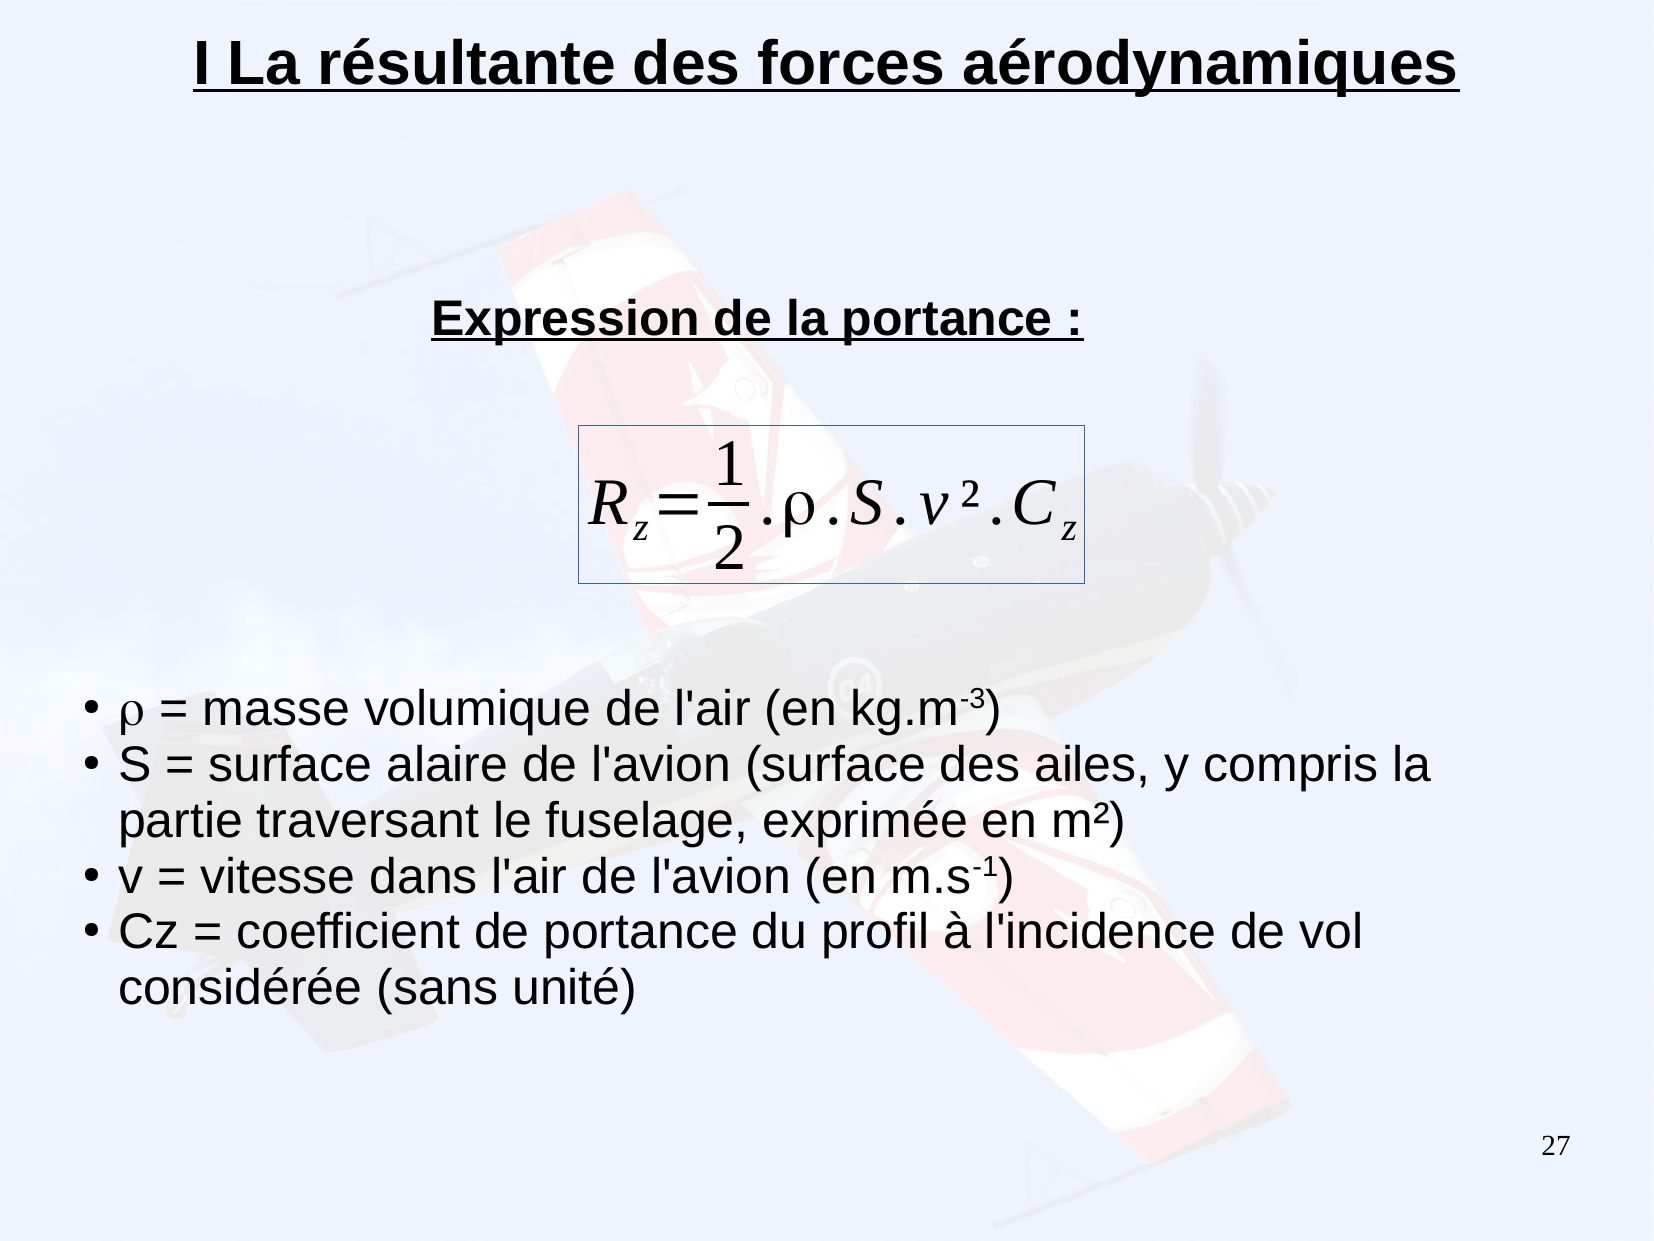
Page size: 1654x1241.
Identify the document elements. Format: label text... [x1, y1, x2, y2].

chart [578, 425, 1085, 584]
picture [0, 0, 1654, 1241]
title I La résultante des forces aérodynamiques [82, 11, 1571, 115]
subtitle Expression de la portance : r = masse volumique de l'air (en kg.m-3) S = surface alaire de l'avion (surface des ailes, y compris la partie traversant le fuselage, exprimée en m²) v = vitesse dans l'air de l'avion (en m.s-1) Cz = coefficient de portance du profil à l'incidence de vol considérée (sans unité) [82, 290, 1571, 1023]
